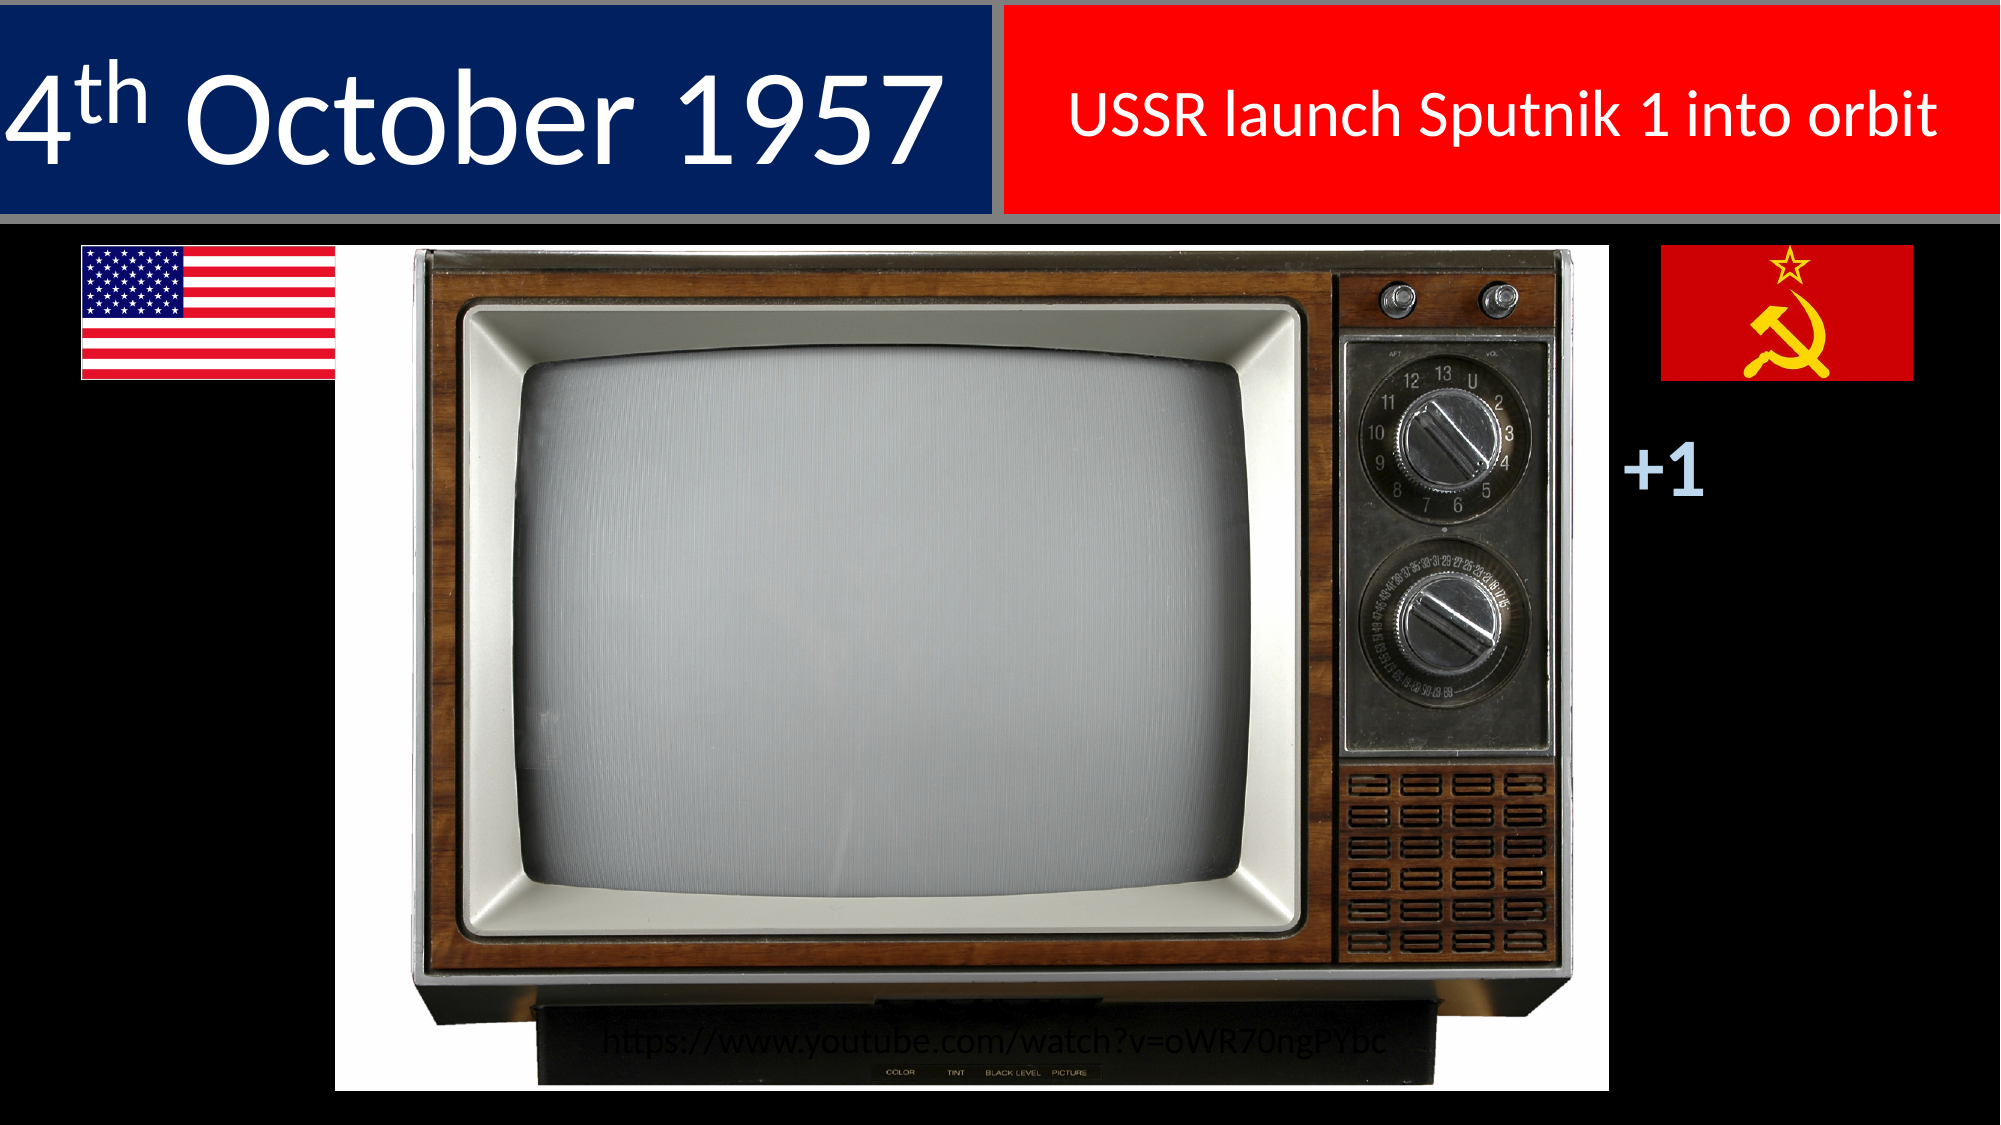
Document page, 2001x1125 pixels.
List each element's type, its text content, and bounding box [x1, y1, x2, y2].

text_box https://www.youtube.com/watch?v=oWR70ngPYbc [587, 1008, 1402, 1113]
text_box 4th October 1957 [0, 0, 997, 219]
picture [1660, 245, 1914, 381]
text_box +1 [1608, 405, 1724, 523]
text_box USSR launch Sputnik 1 into orbit [999, 0, 2000, 219]
picture [81, 245, 1609, 1091]
